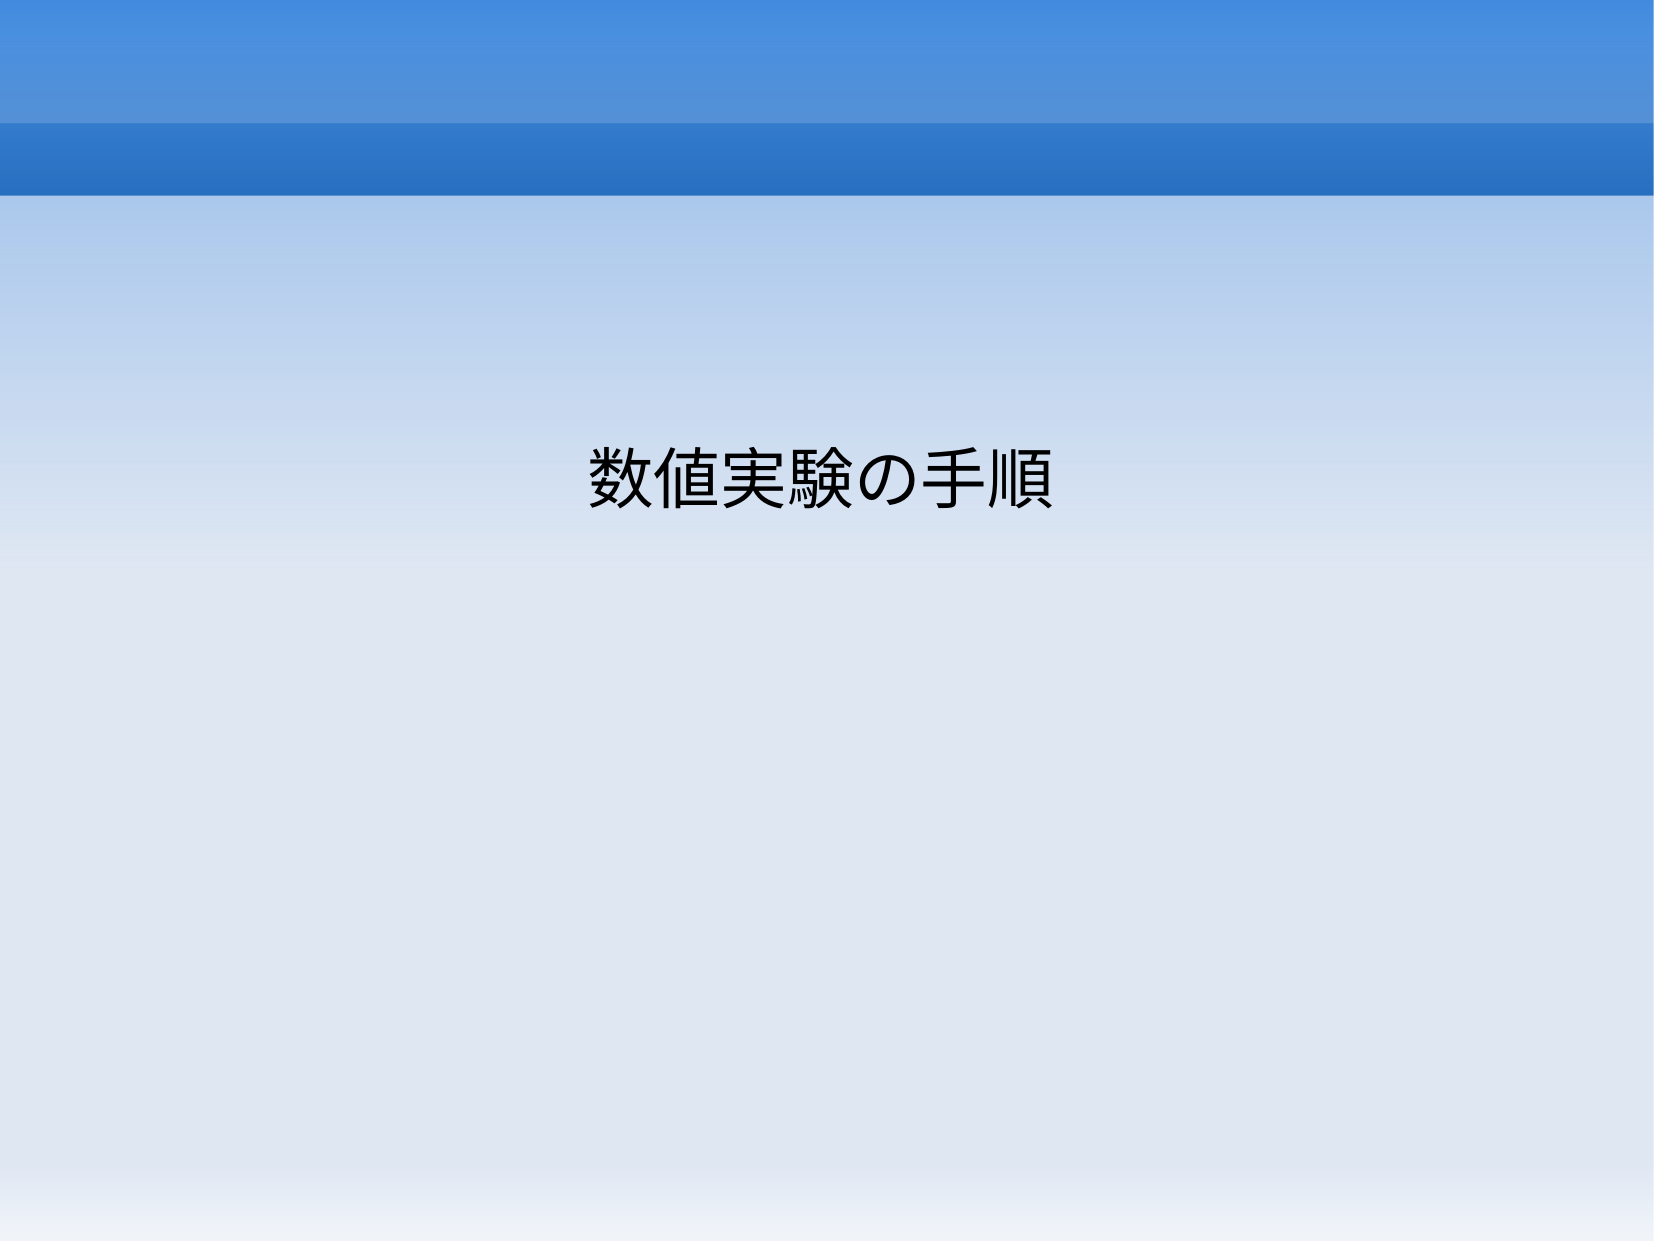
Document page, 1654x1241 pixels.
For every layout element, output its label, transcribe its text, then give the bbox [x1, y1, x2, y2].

picture [0, 0, 1654, 1241]
subtitle 数値実験の手順 [76, 0, 1565, 1109]
